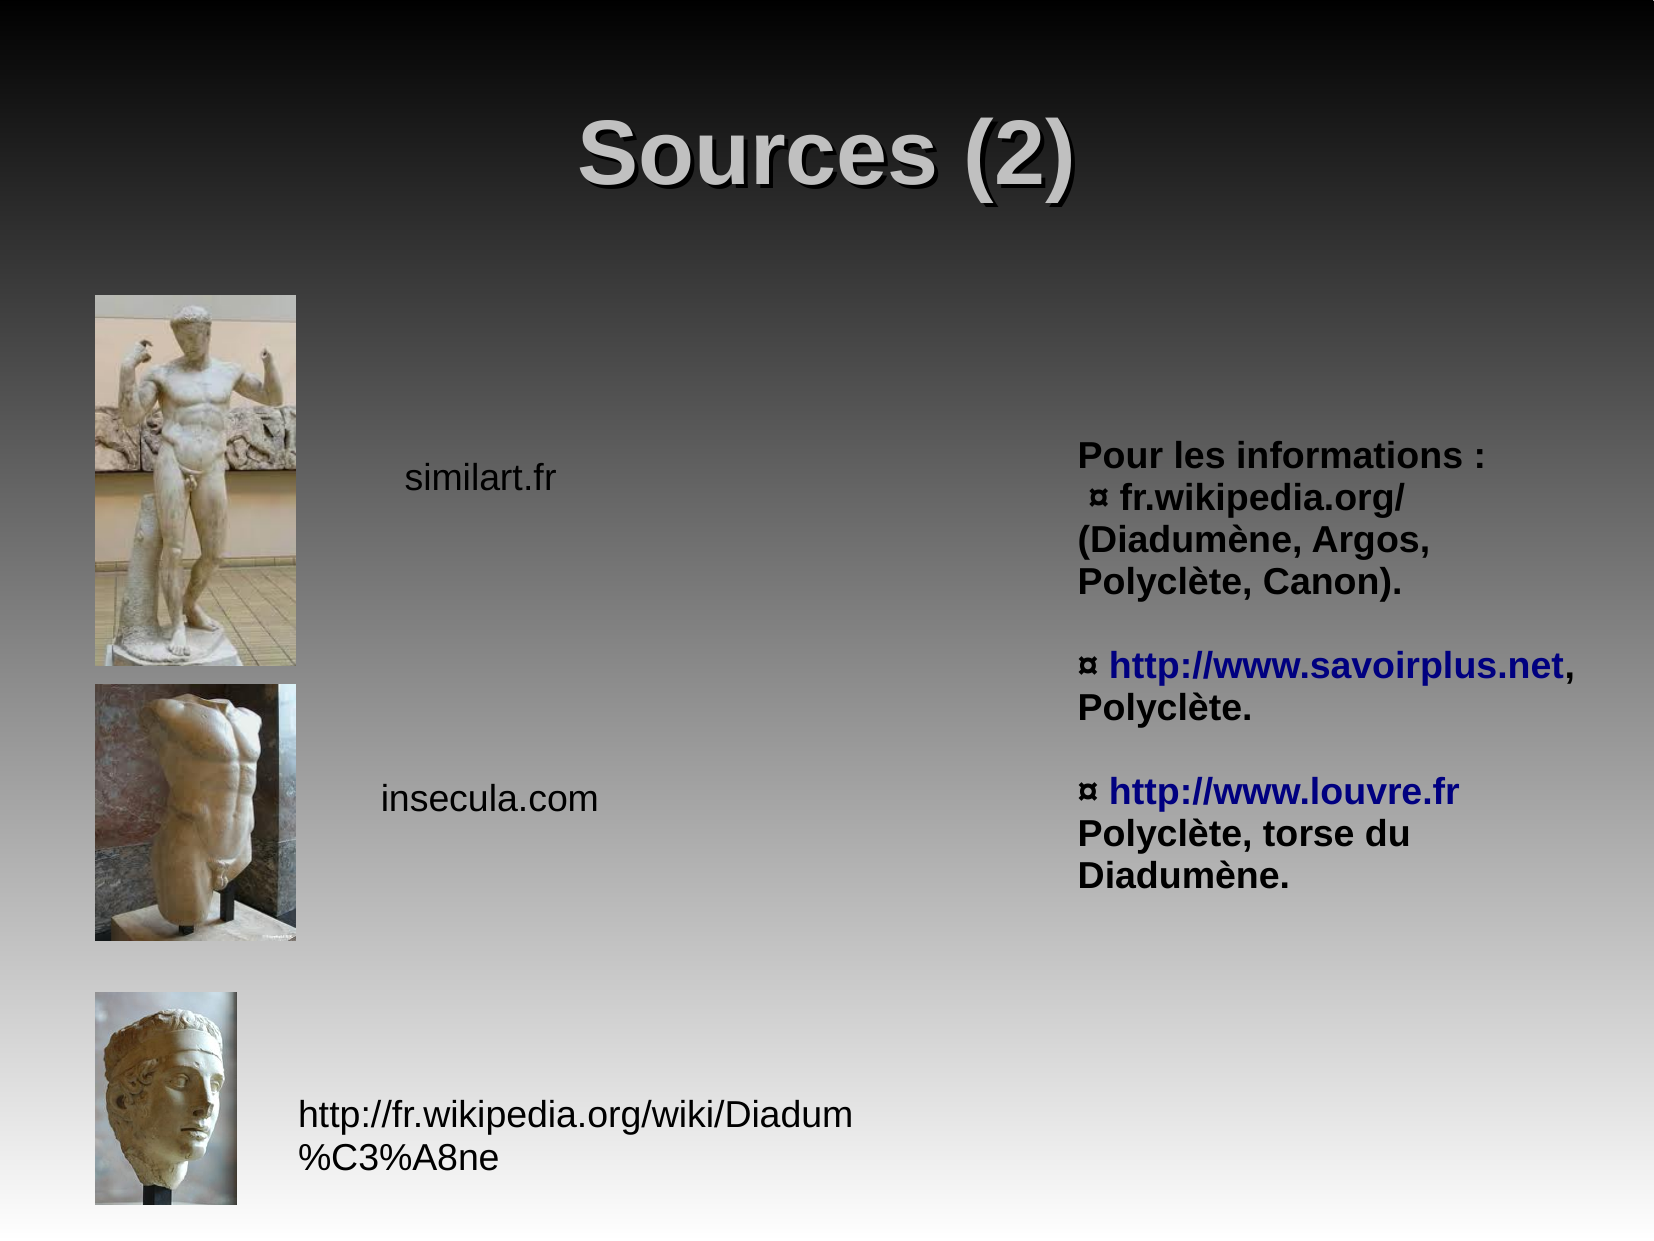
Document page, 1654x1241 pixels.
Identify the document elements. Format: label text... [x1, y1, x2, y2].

picture [95, 295, 296, 666]
text_box insecula.com [366, 769, 626, 827]
picture [95, 992, 237, 1205]
text_box Pour les informations : ¤ fr.wikipedia.org/ (Diadumène, Argos, Polyclète, Canon). ¤ http://www.savoirplus.net, Polyclète. ¤ http://www.louvre.fr Polyclète, torse du Diadumène. [1062, 427, 1607, 1217]
text_box http://fr.wikipedia.org/wiki/Diadum%C3%A8ne [283, 1086, 981, 1186]
title Sources (2) [82, 49, 1571, 257]
text_box similart.fr [389, 448, 626, 506]
picture [95, 684, 296, 941]
